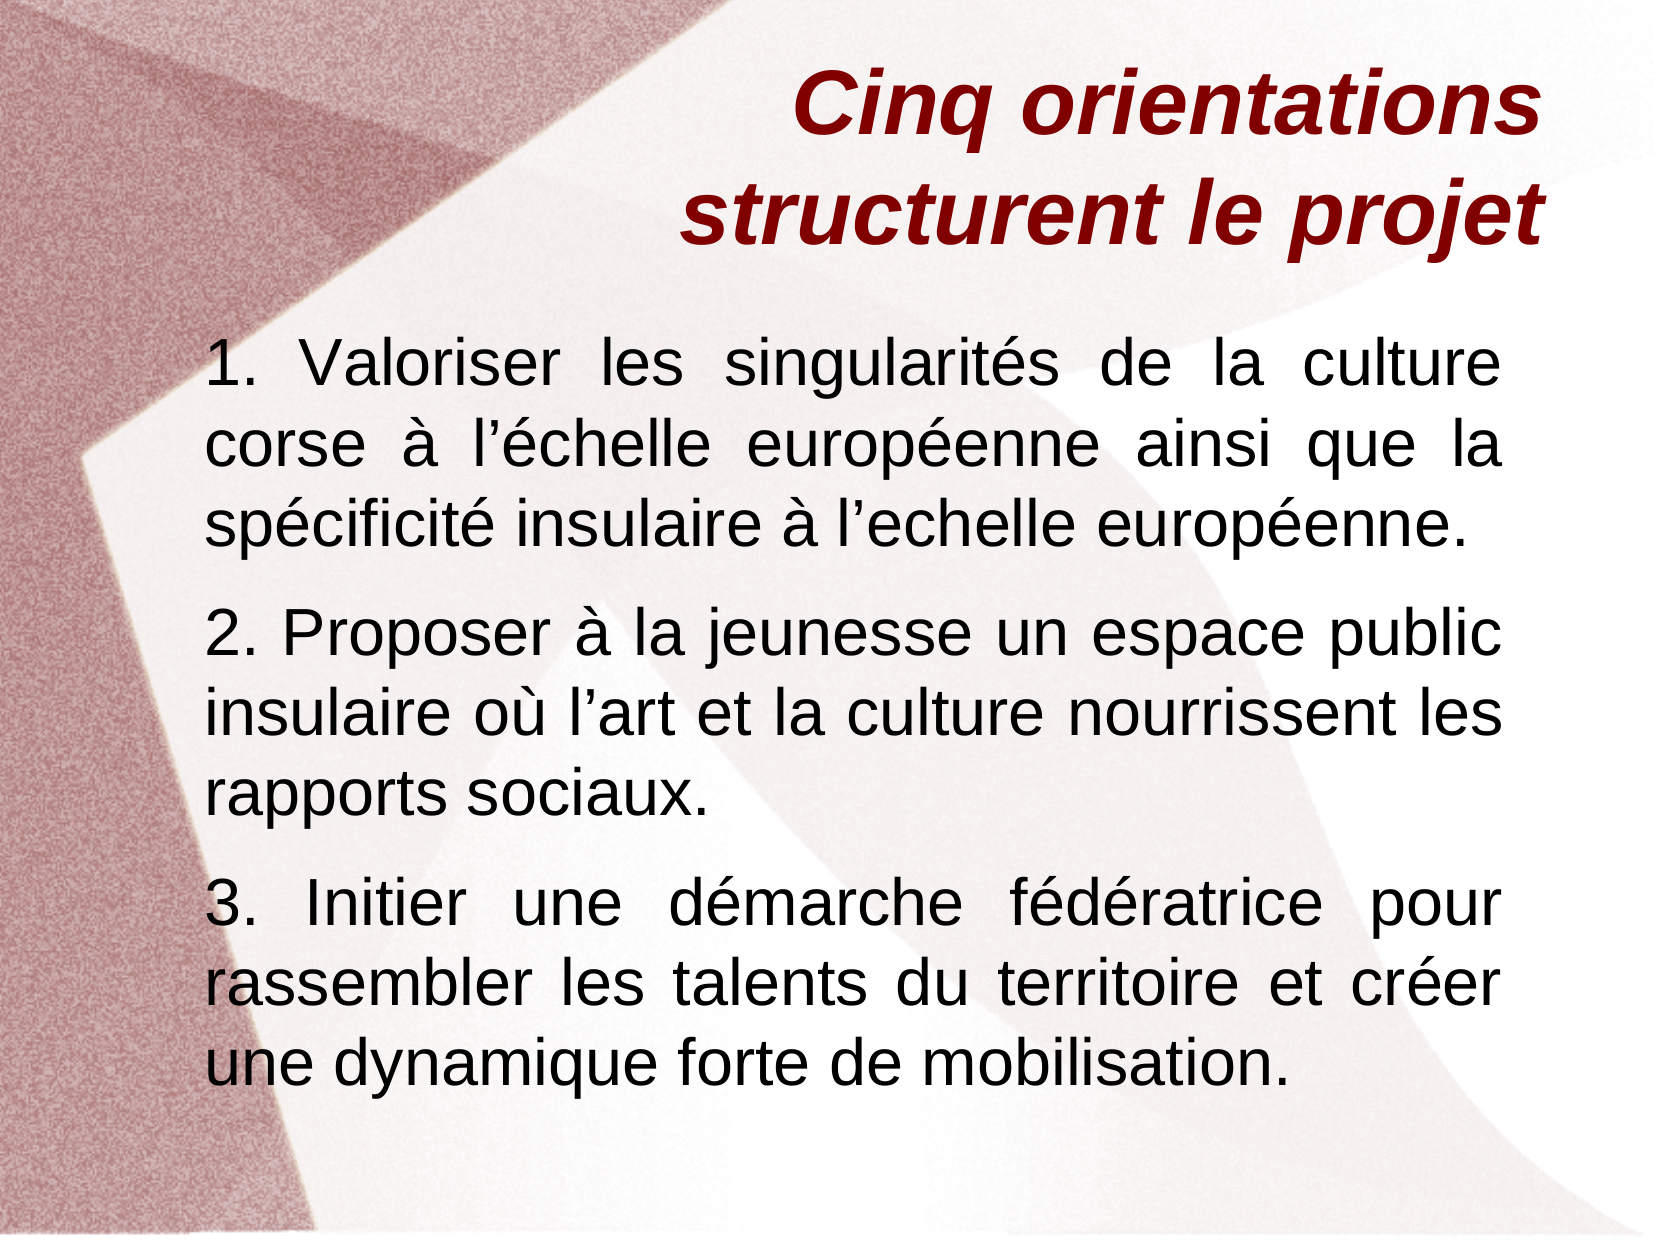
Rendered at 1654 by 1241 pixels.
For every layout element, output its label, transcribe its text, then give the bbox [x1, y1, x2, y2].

list 1. Valoriser les singularités de la culture corse à l’échelle européenne ainsi que la spécificité insulaire à l’echelle européenne. 2. Proposer à la jeunesse un espace public insulaire où l’art et la culture nourrissent les rapports sociaux. 3. Initier une démarche fédératrice pour rassembler les talents du territoire et créer une dynamique forte de mobilisation. [204, 319, 1505, 1241]
title Cinq orientations structurent le projet [643, 49, 1654, 257]
